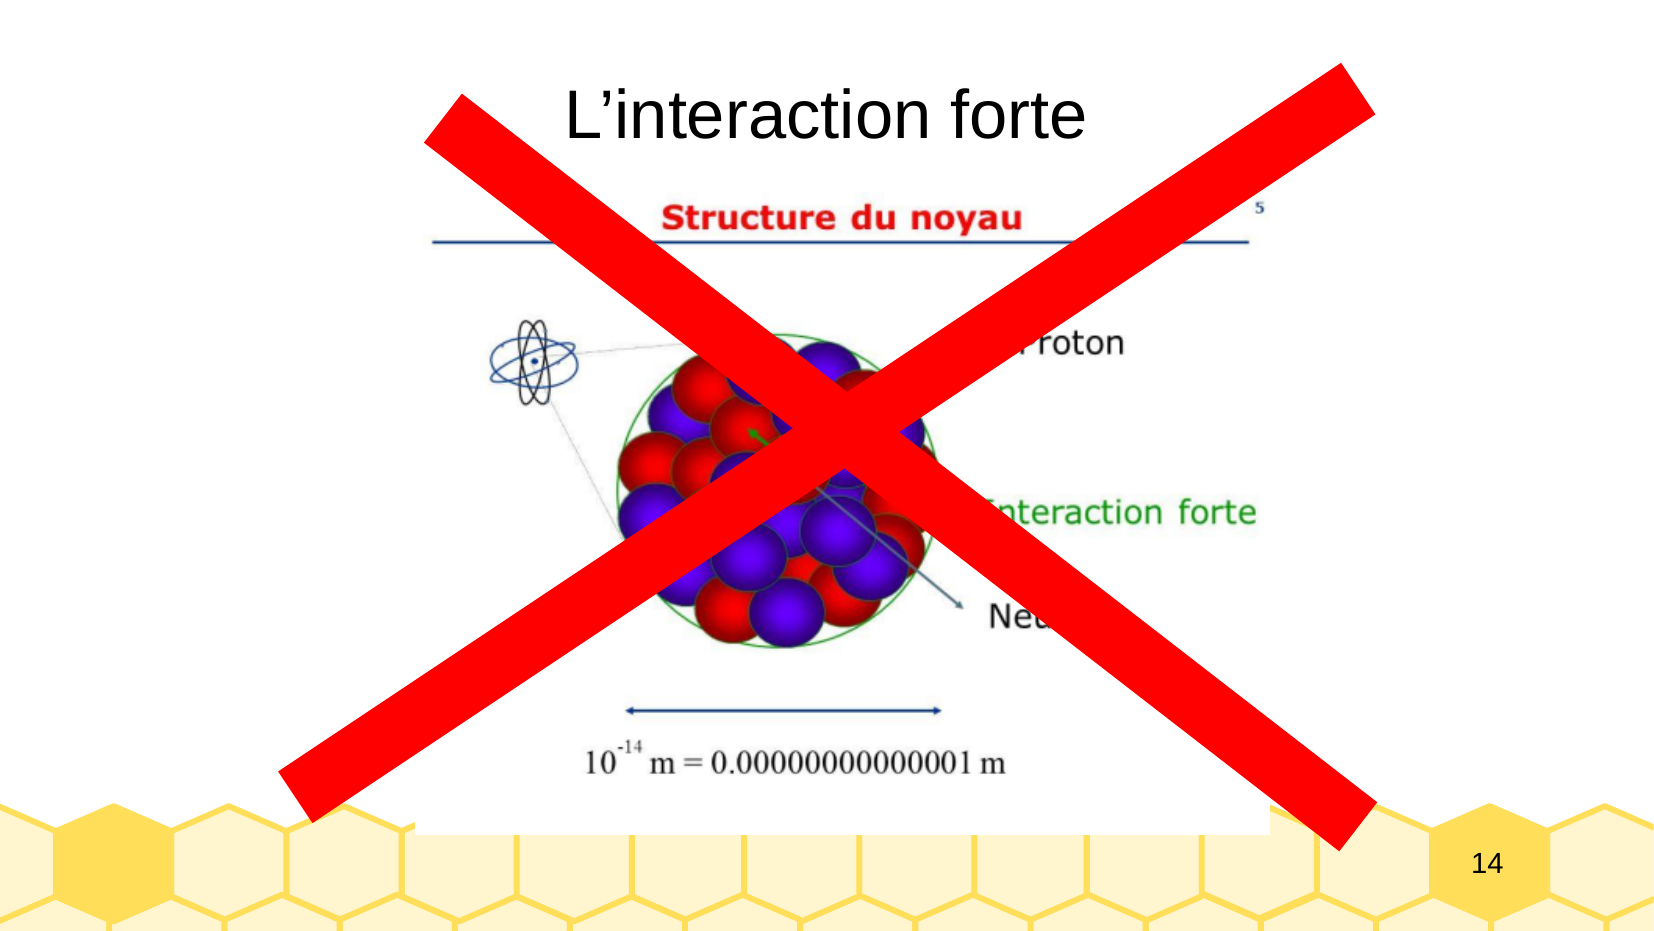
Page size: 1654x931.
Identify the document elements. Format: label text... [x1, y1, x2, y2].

title L’interaction forte [82, 37, 1571, 193]
picture [901, 192, 1270, 718]
picture [591, 192, 1145, 391]
picture [415, 469, 1270, 835]
picture [415, 192, 791, 679]
